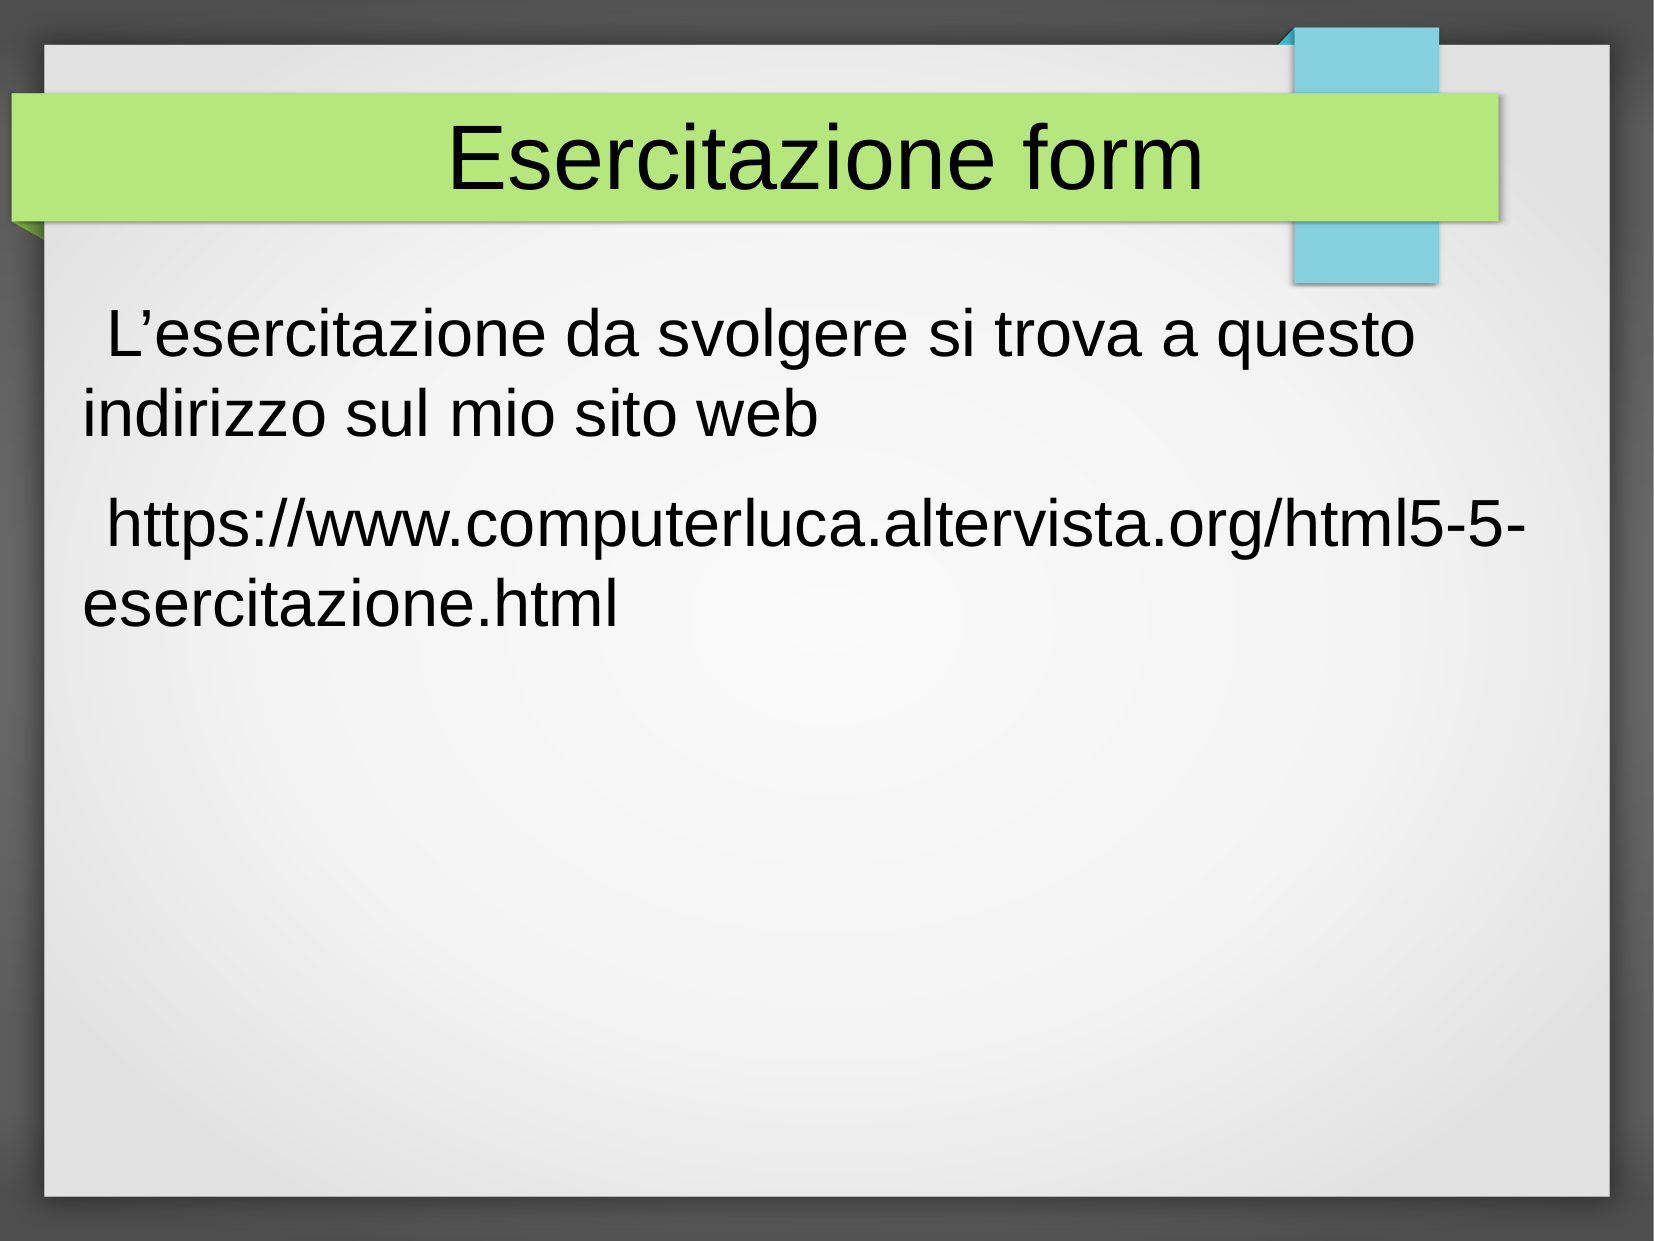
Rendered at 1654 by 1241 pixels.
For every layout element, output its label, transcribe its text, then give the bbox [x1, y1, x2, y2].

list L’esercitazione da svolgere si trova a questo indirizzo sul mio sito web https://www.computerluca.altervista.org/html5-5-esercitazione.html [82, 290, 1571, 1123]
picture [0, 0, 1654, 1241]
title Esercitazione form [82, 49, 1571, 257]
